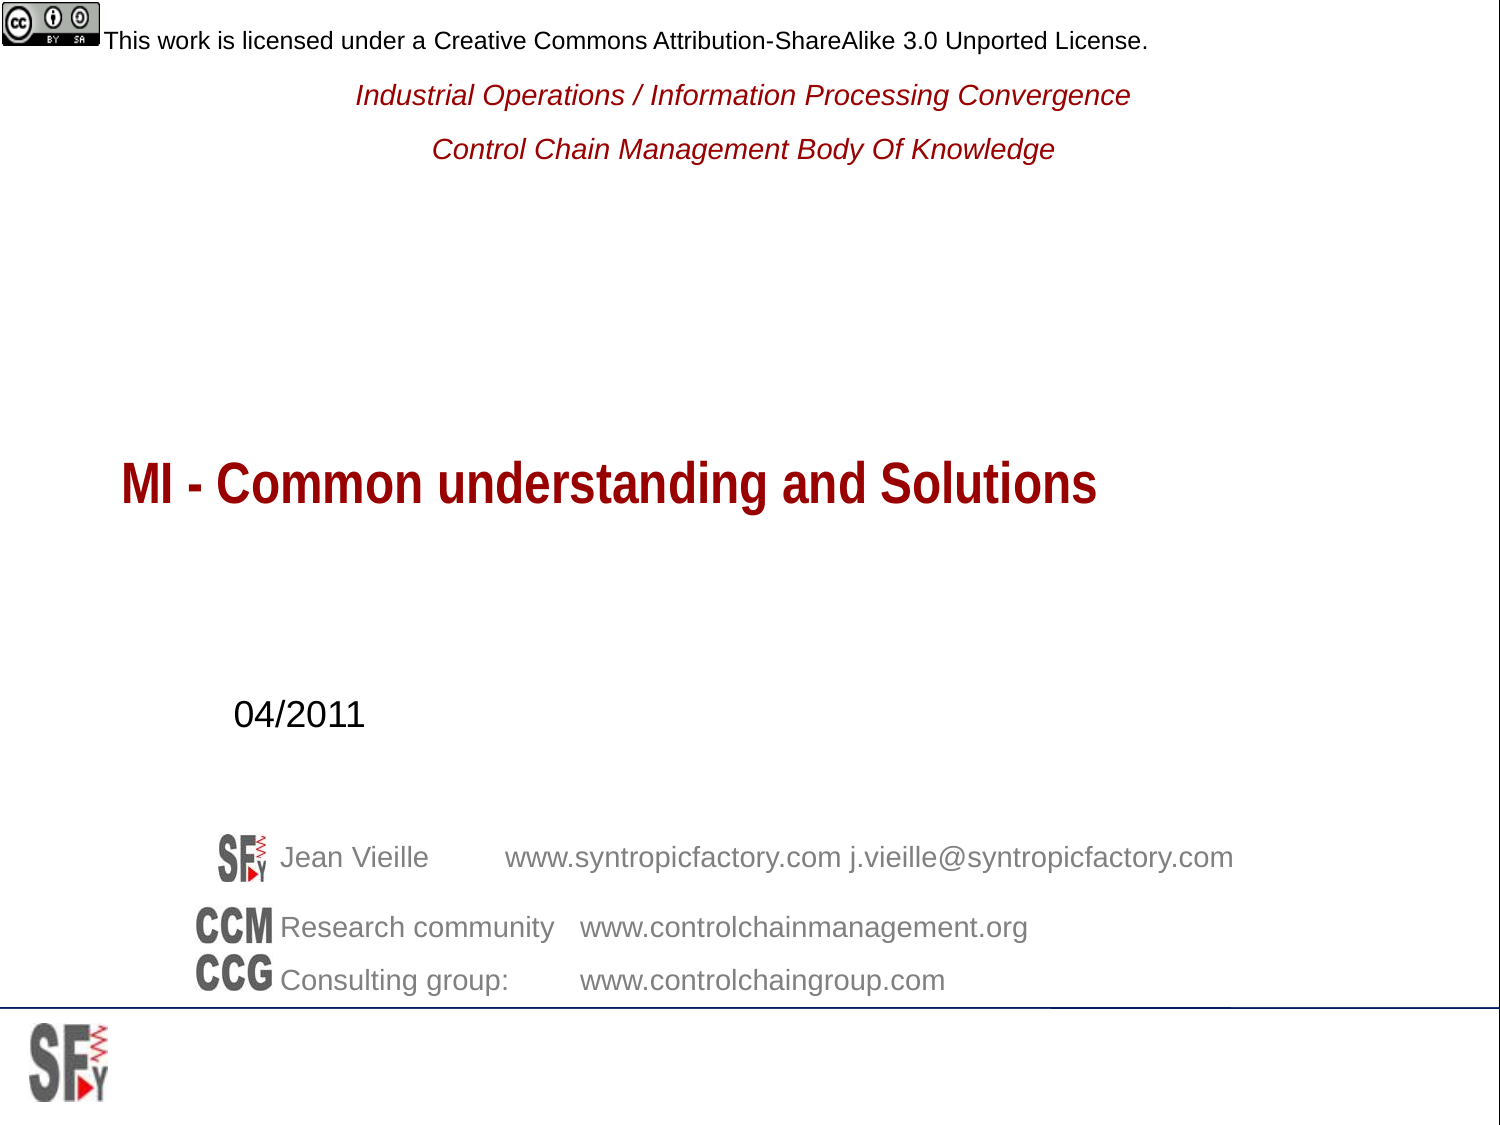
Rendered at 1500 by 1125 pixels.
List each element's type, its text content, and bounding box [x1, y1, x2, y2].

picture [2, 2, 100, 46]
picture [29, 1023, 108, 1102]
picture [218, 834, 266, 882]
text_box 04/2011 [218, 674, 1269, 787]
picture [194, 952, 273, 992]
picture [194, 905, 273, 944]
title MI - Common understanding and Solutions [106, 438, 1382, 592]
